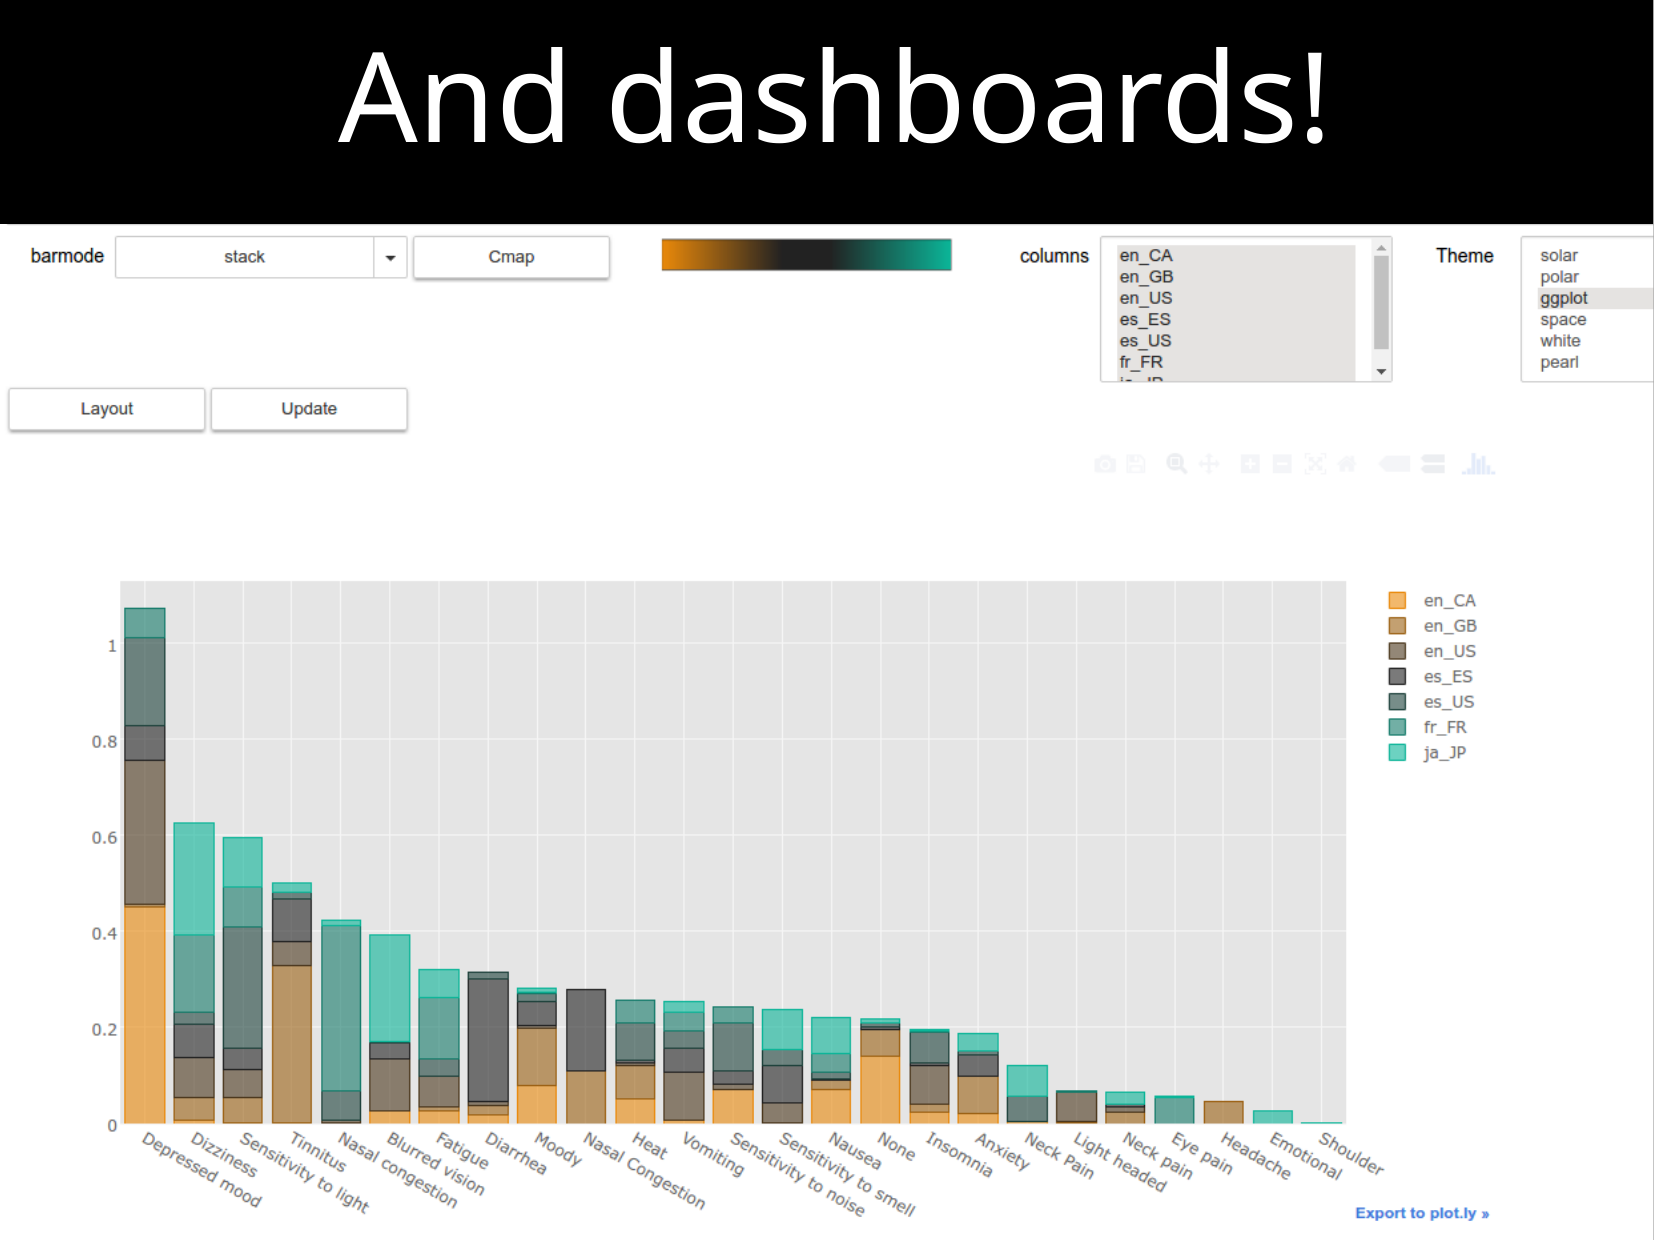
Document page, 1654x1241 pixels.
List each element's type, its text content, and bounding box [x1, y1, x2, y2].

picture [0, 224, 1654, 1241]
title And dashboards! [165, 17, 1508, 171]
